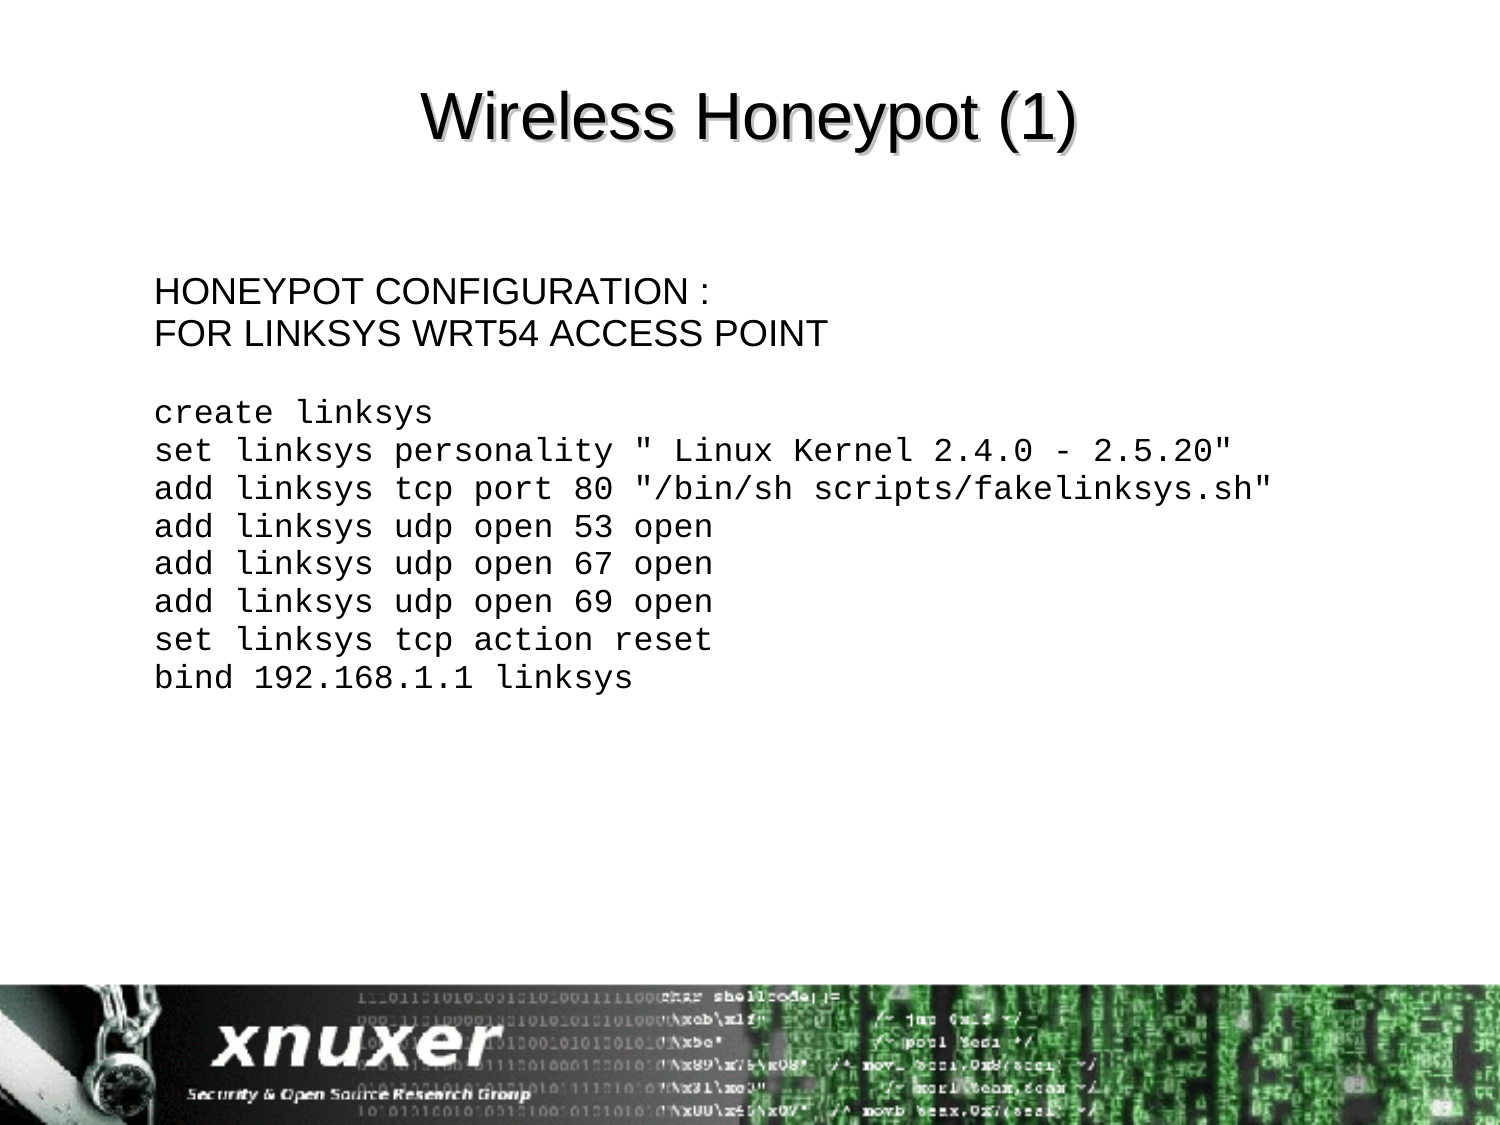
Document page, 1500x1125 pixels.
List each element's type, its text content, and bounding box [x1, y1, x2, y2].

title Wireless Honeypot (1) [75, 45, 1426, 188]
text_box HONEYPOT CONFIGURATION : FOR LINKSYS WRT54 ACCESS POINT create linksys set linksys personality " Linux Kernel 2.4.0 - 2.5.20" add linksys tcp port 80 "/bin/sh scripts/fakelinksys.sh" add linksys udp open 53 open add linksys udp open 67 open add linksys udp open 69 open set linksys tcp action reset bind 192.168.1.1 linksys [139, 262, 1289, 706]
picture [0, 0, 1500, 1125]
